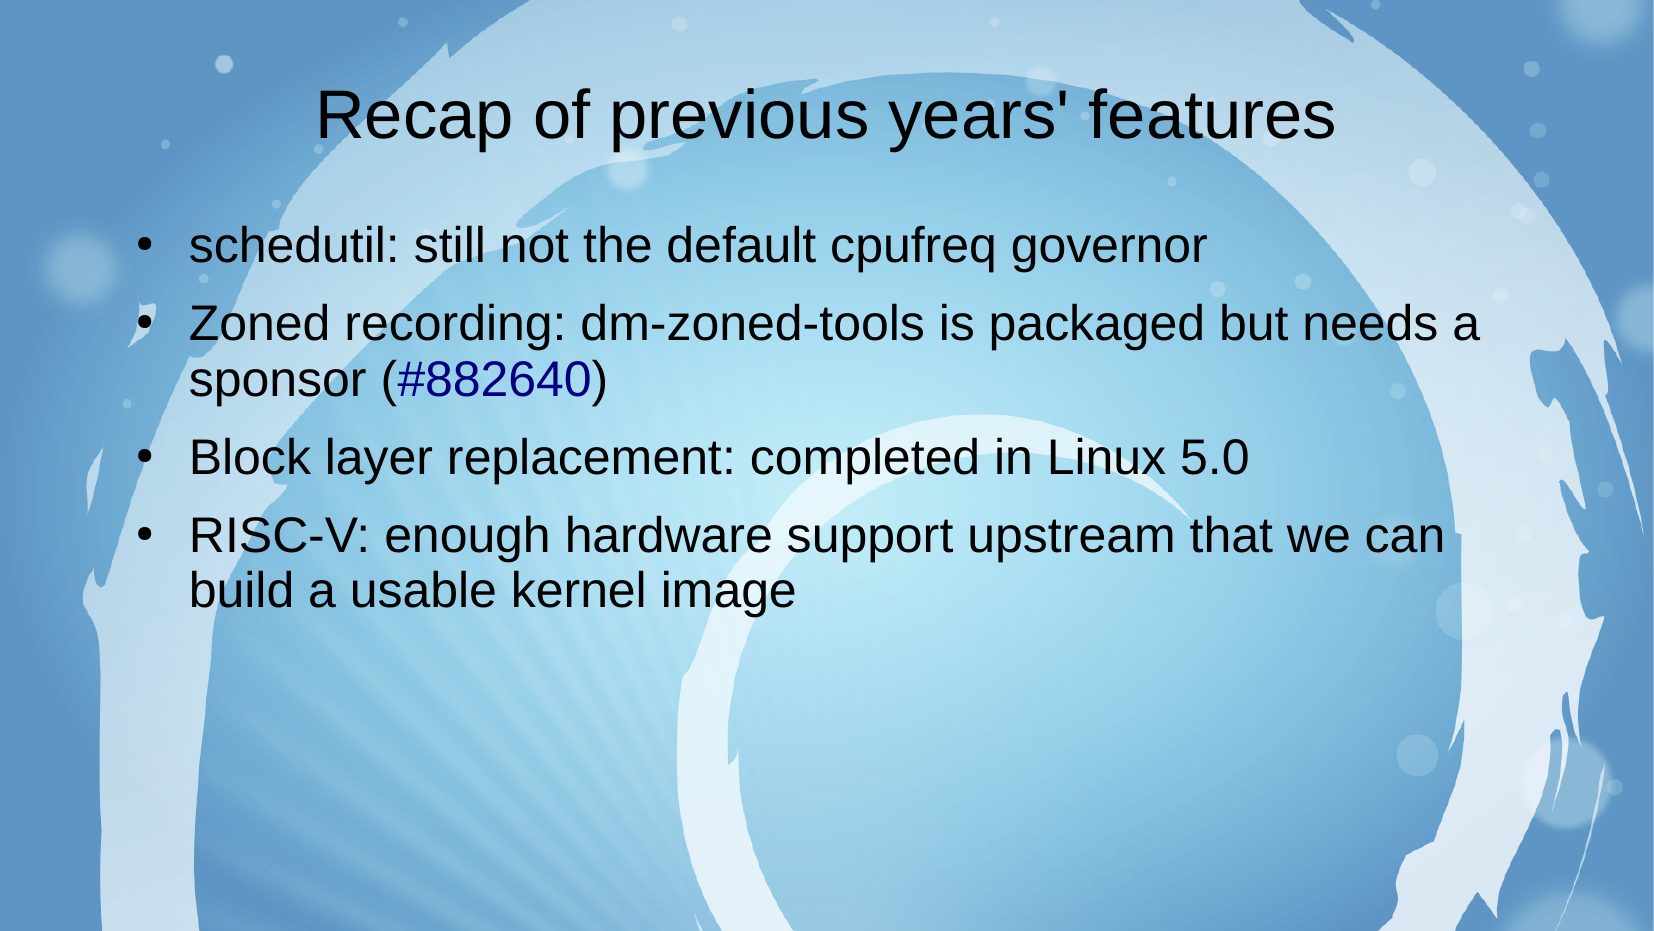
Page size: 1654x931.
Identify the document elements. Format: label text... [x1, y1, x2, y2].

picture [0, 0, 1654, 931]
title Recap of previous years' features [118, 37, 1536, 193]
list schedutil: still not the default cpufreq governor Zoned recording: dm-zoned-tools is packaged but needs a sponsor (#882640) Block layer replacement: completed in Linux 5.0 RISC-V: enough hardware support upstream that we can build a usable kernel image [118, 217, 1536, 832]
